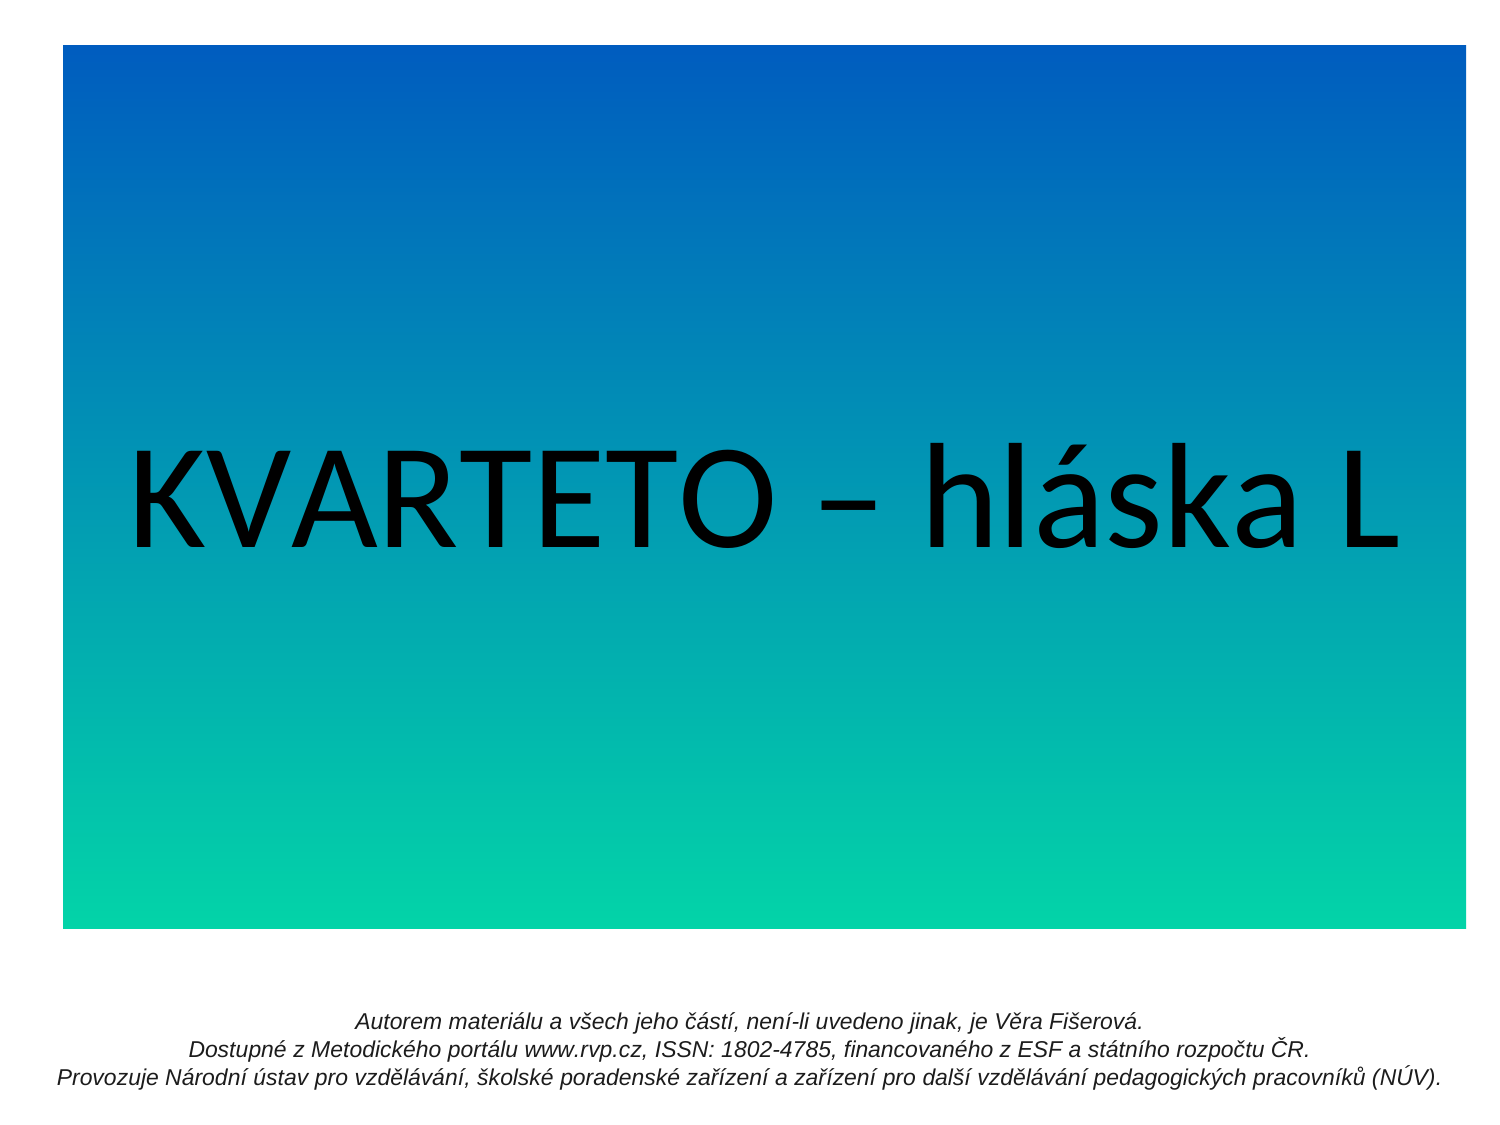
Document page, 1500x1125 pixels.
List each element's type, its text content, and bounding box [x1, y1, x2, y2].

title KVARTETO – hláska L [63, 45, 1467, 929]
text_box Autorem materiálu a všech jeho částí, není-li uvedeno jinak, je Věra Fišerová. Dostupné z Metodického portálu www.rvp.cz, ISSN: 1802-4785, financovaného z ESF a státního rozpočtu ČR. Provozuje Národní ústav pro vzdělávání, školské poradenské zařízení a zařízení pro další vzdělávání pedagogických pracovníků (NÚV). [29, 999, 1471, 1098]
